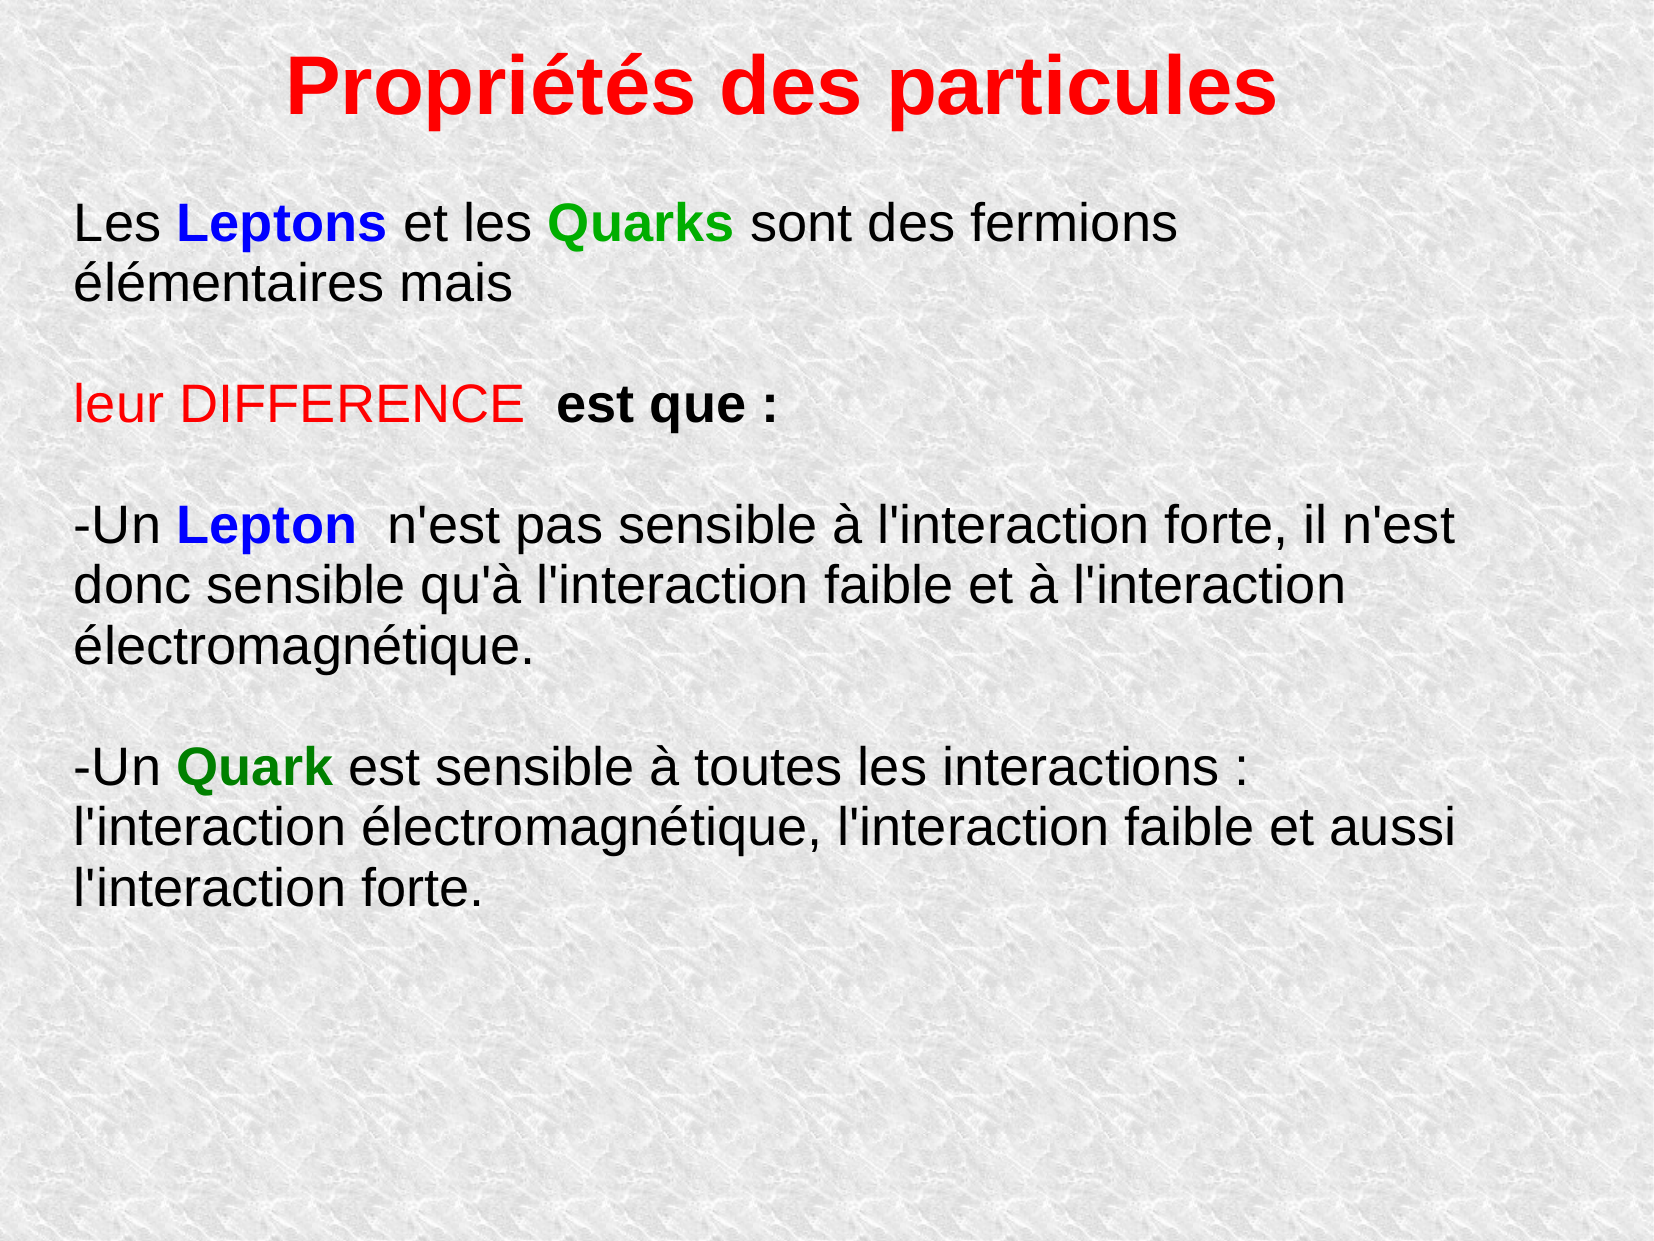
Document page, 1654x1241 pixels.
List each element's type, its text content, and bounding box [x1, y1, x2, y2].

picture [0, 0, 1654, 1241]
text_box Propriétés des particules Les Leptons et les Quarks sont des fermions élémentaires mais leur DIFFERENCE est que : -Un Lepton n'est pas sensible à l'interaction forte, il n'est donc sensible qu'à l'interaction faible et à l'interaction électromagnétique. -Un Quark est sensible à toutes les interactions : l'interaction électromagnétique, l'interaction faible et aussi l'interaction forte. [59, 29, 1506, 1123]
